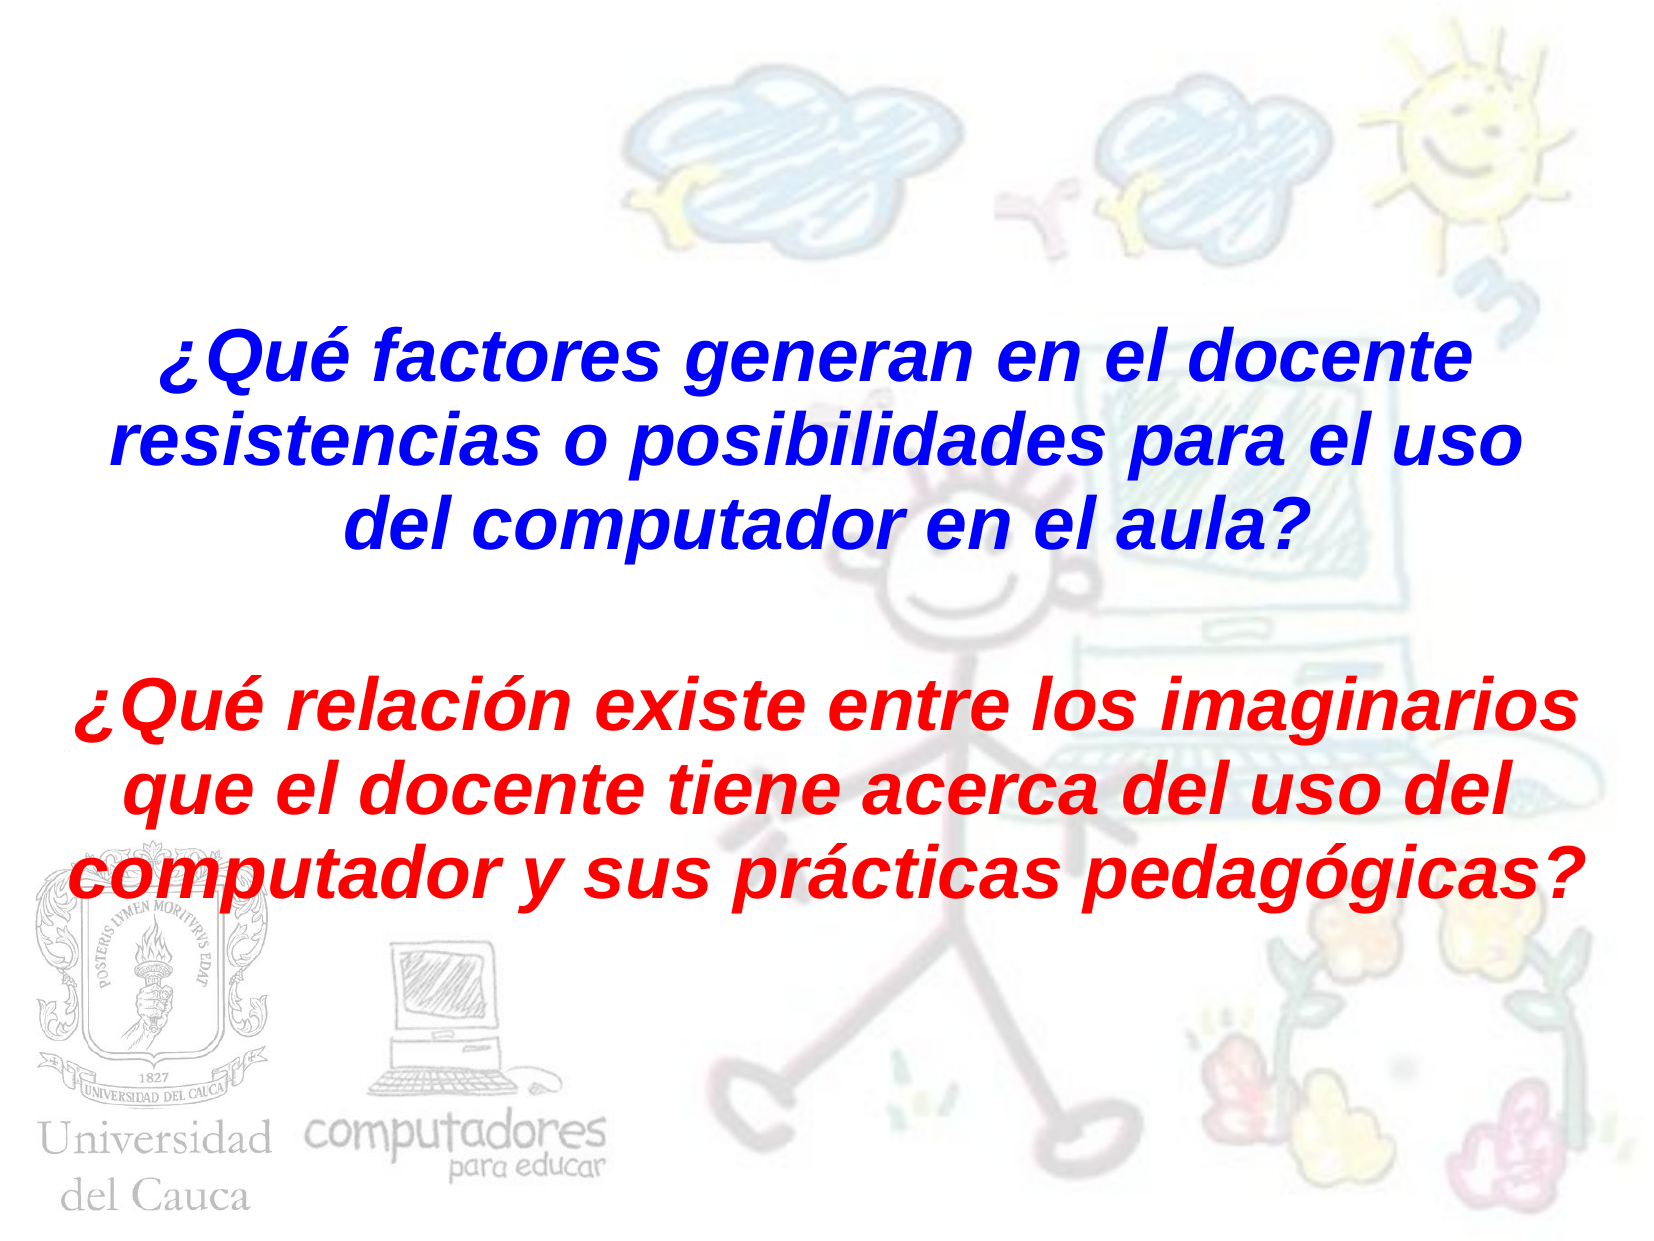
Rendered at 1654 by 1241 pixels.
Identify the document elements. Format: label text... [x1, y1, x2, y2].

text_box ¿Qué factores generan en el docente resistencias o posibilidades para el uso del computador en el aula? [94, 306, 1562, 574]
text_box ¿Qué relación existe entre los imaginarios que el docente tiene acerca del uso del computador y sus prácticas pedagógicas? [53, 655, 1604, 923]
picture [35, 839, 272, 1211]
picture [283, 1, 1648, 1241]
